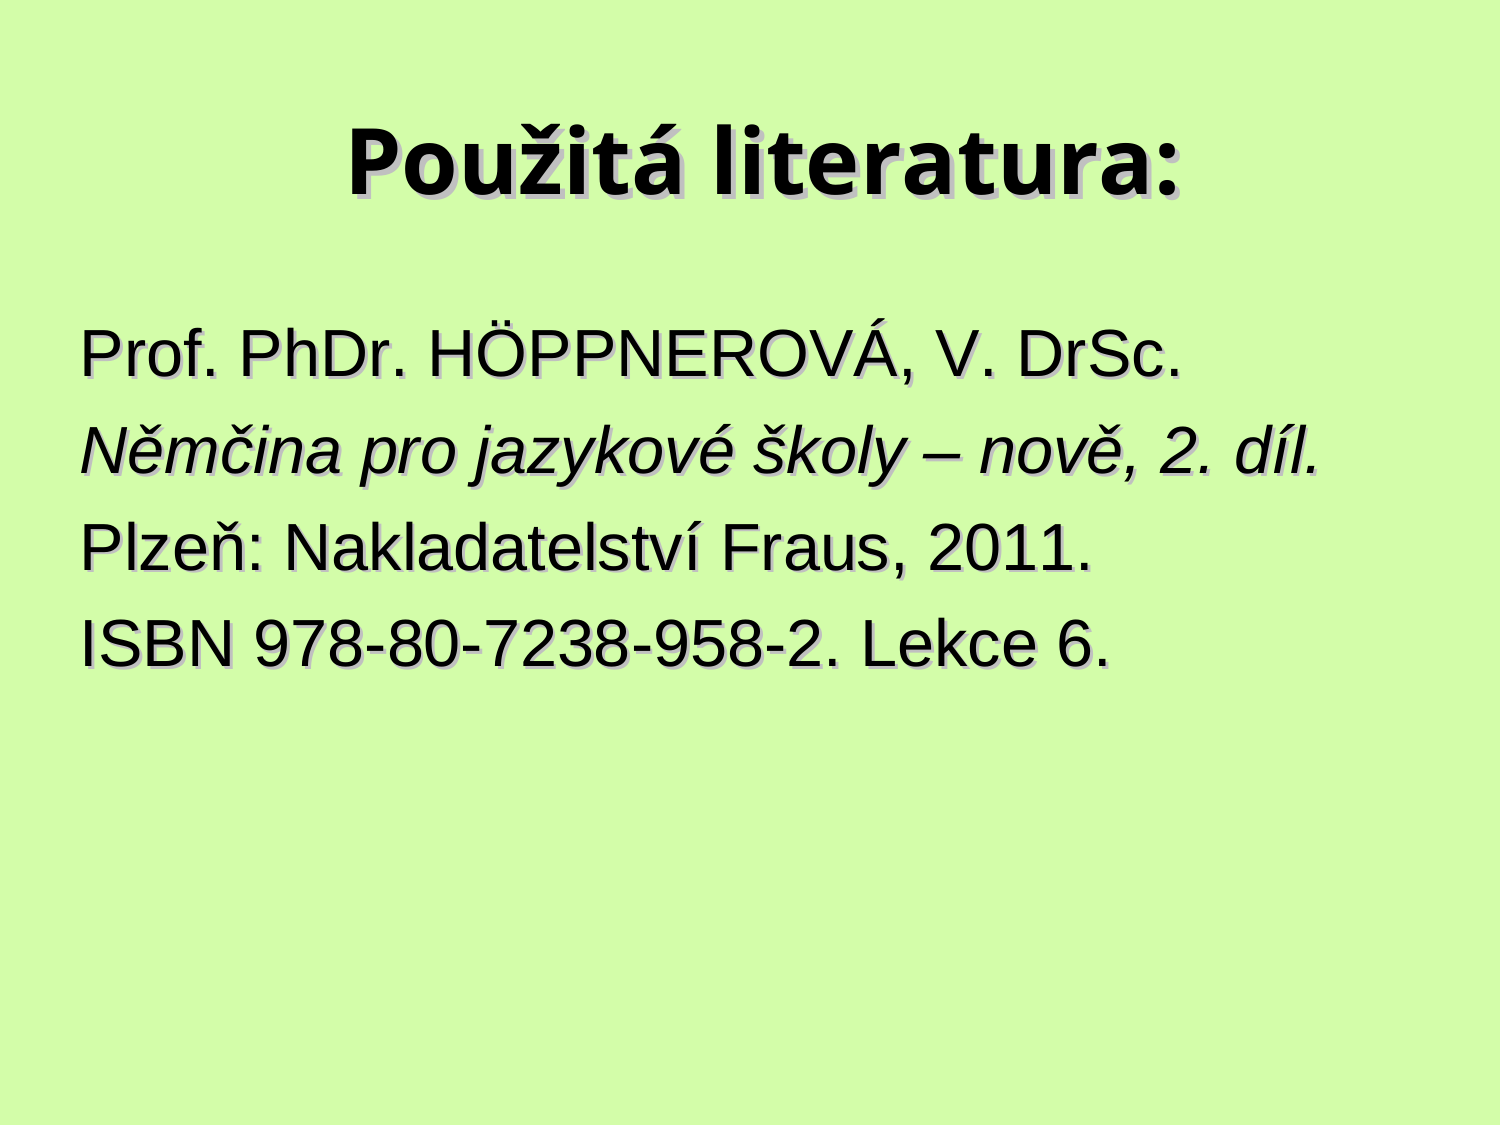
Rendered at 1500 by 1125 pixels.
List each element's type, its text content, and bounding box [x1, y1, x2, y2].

title Použitá literatura: [75, 40, 1451, 276]
list Prof. PhDr. HÖPPNEROVÁ, V. DrSc. Němčina pro jazykové školy – nově, 2. díl. Plzeň: Nakladatelství Fraus, 2011. ISBN 978-80-7238-958-2. Lekce 6. [64, 302, 1379, 991]
